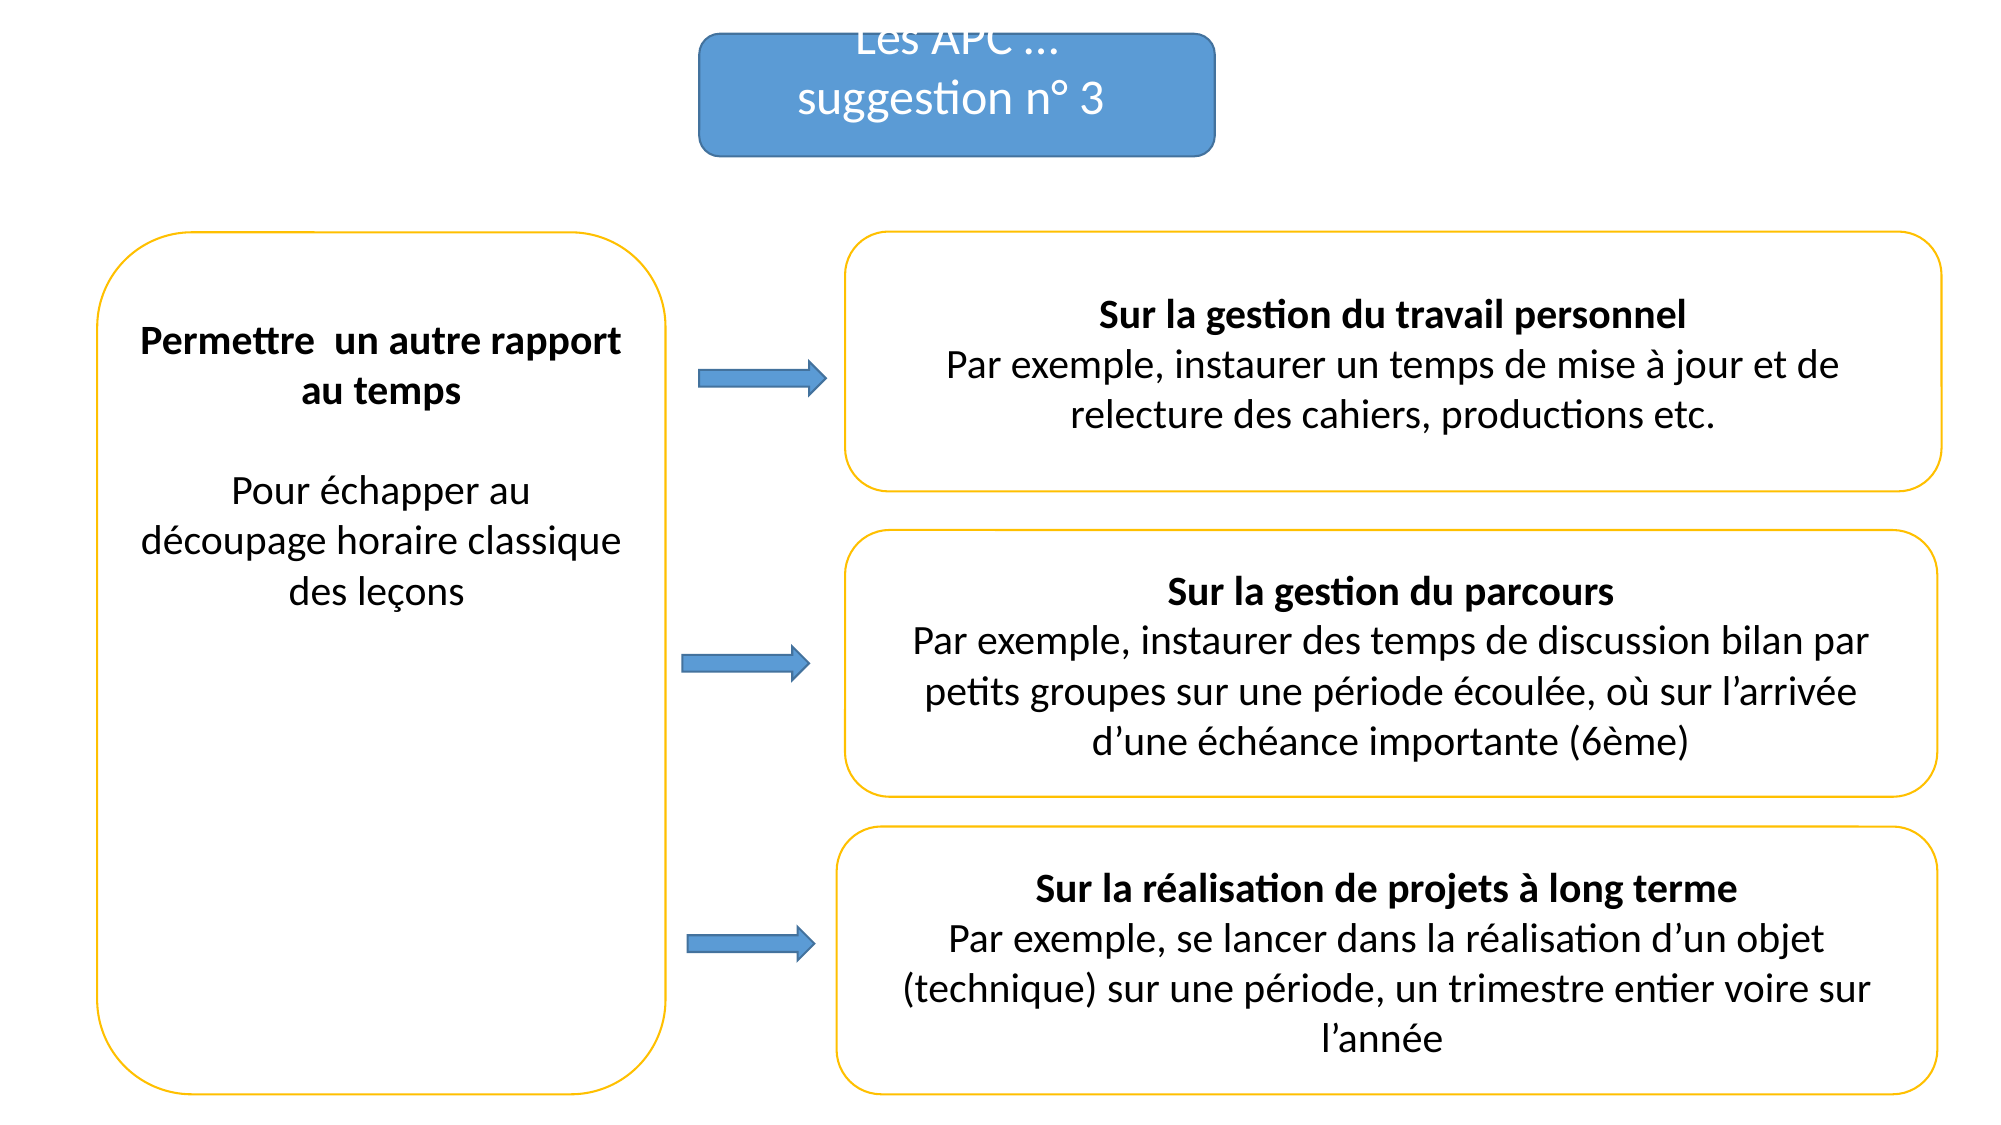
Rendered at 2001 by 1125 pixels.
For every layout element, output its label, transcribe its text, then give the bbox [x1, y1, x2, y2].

text_box Sur la gestion du parcours Par exemple, instaurer des temps de discussion bilan par petits groupes sur une période écoulée, où sur l’arrivée d’une échéance importante (6ème) [845, 529, 1938, 797]
text_box [699, 361, 826, 396]
text_box [682, 646, 810, 681]
text_box Sur la réalisation de projets à long terme Par exemple, se lancer dans la réalisation d’un objet (technique) sur une période, un trimestre entier voire sur l’année [836, 826, 1938, 1095]
text_box Sur la gestion du travail personnel Par exemple, instaurer un temps de mise à jour et de relecture des cahiers, productions etc. [845, 231, 1942, 492]
text_box Permettre un autre rapport au temps Pour échapper au découpage horaire classique des leçons [97, 232, 666, 1095]
text_box Les APC … suggestion n° 3 [699, 33, 1215, 157]
text_box [687, 926, 815, 961]
